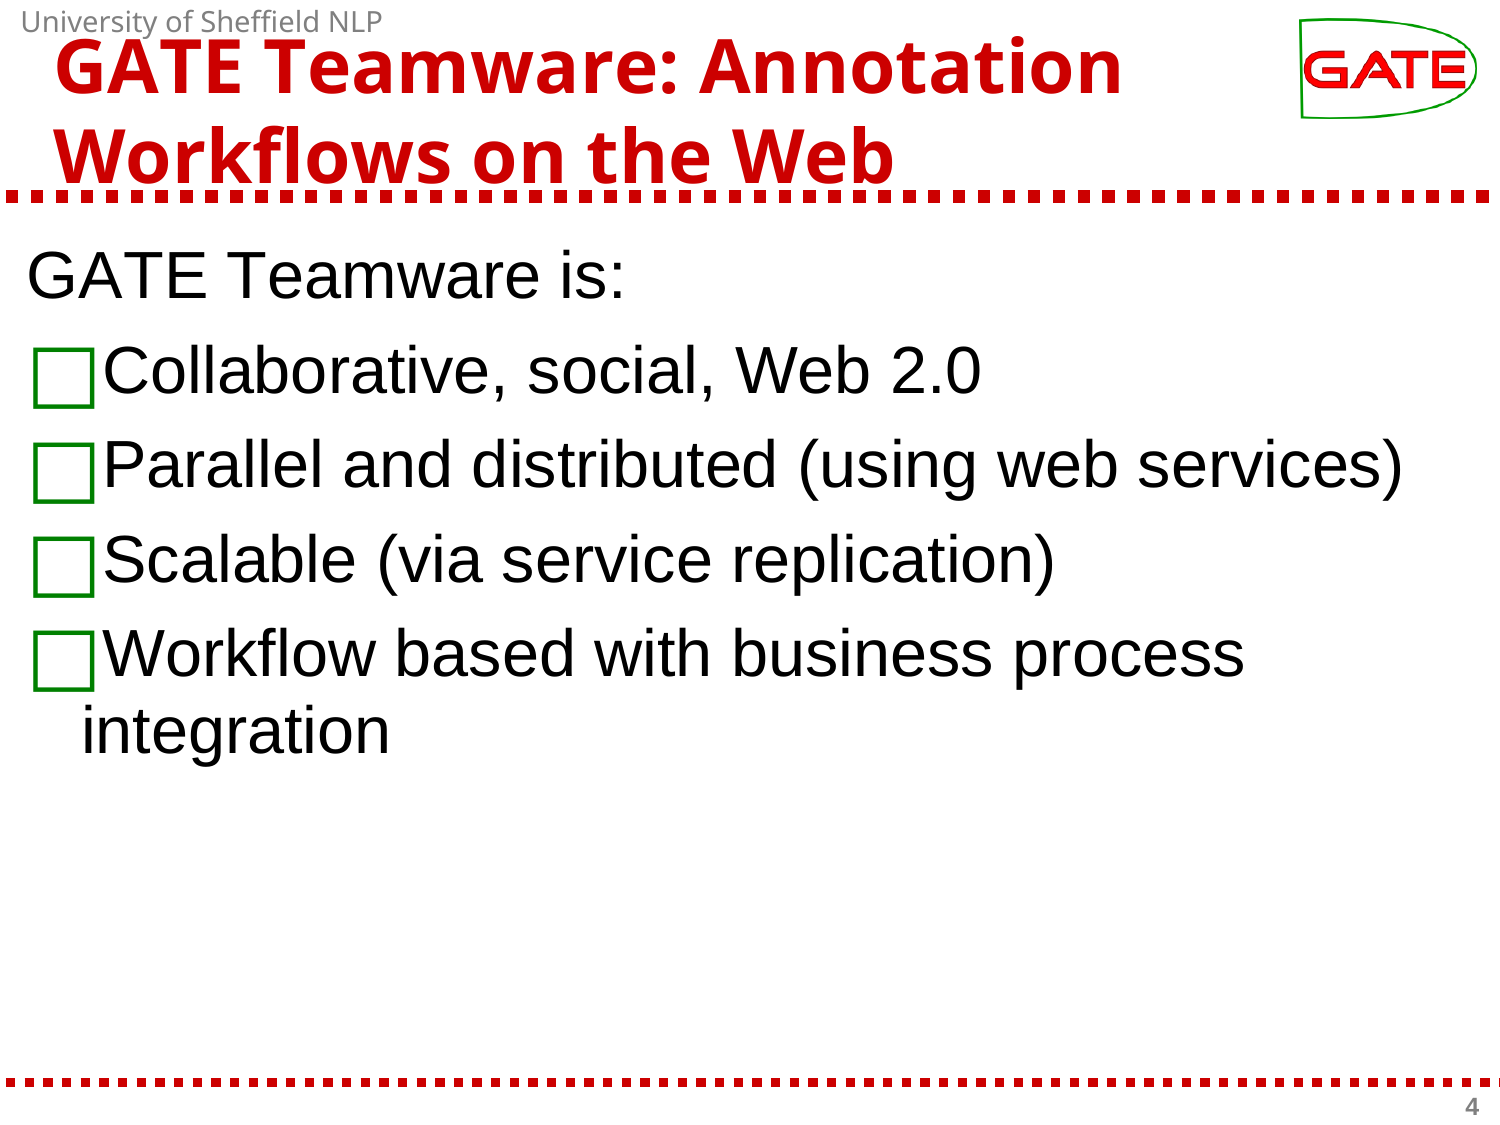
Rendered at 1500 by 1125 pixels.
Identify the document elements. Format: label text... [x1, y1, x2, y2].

list GATE Teamware is: Collaborative, social, Web 2.0 Parallel and distributed (using web services)‏ Scalable (via service replication)‏ Workflow based with business process integration [26, 236, 1474, 1047]
title GATE Teamware: Annotation Workflows on the Web [53, 18, 1304, 199]
picture [1304, 18, 1477, 119]
text_box <number> [1144, 1082, 1495, 1125]
